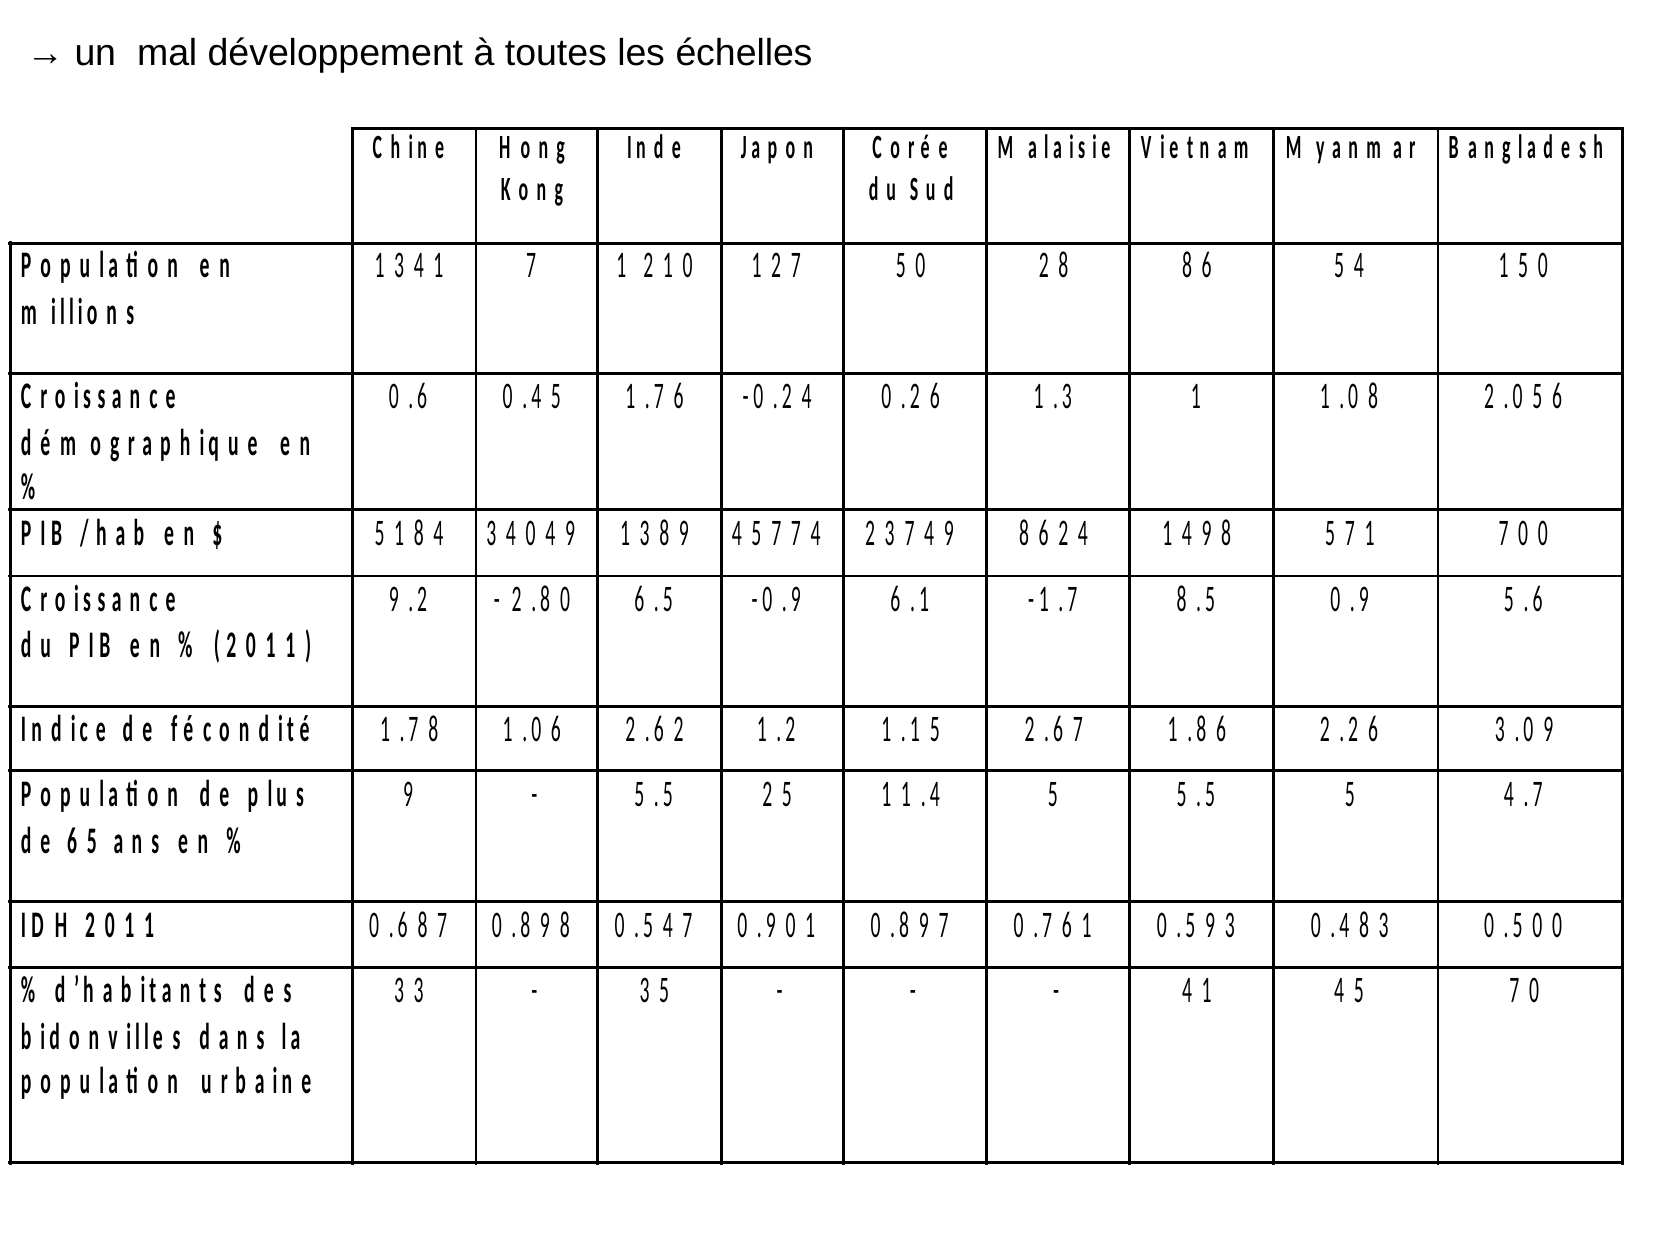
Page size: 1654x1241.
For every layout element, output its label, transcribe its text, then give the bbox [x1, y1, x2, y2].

text_box → un mal développement à toutes les échelles [11, 23, 828, 81]
picture [0, 106, 1642, 1183]
